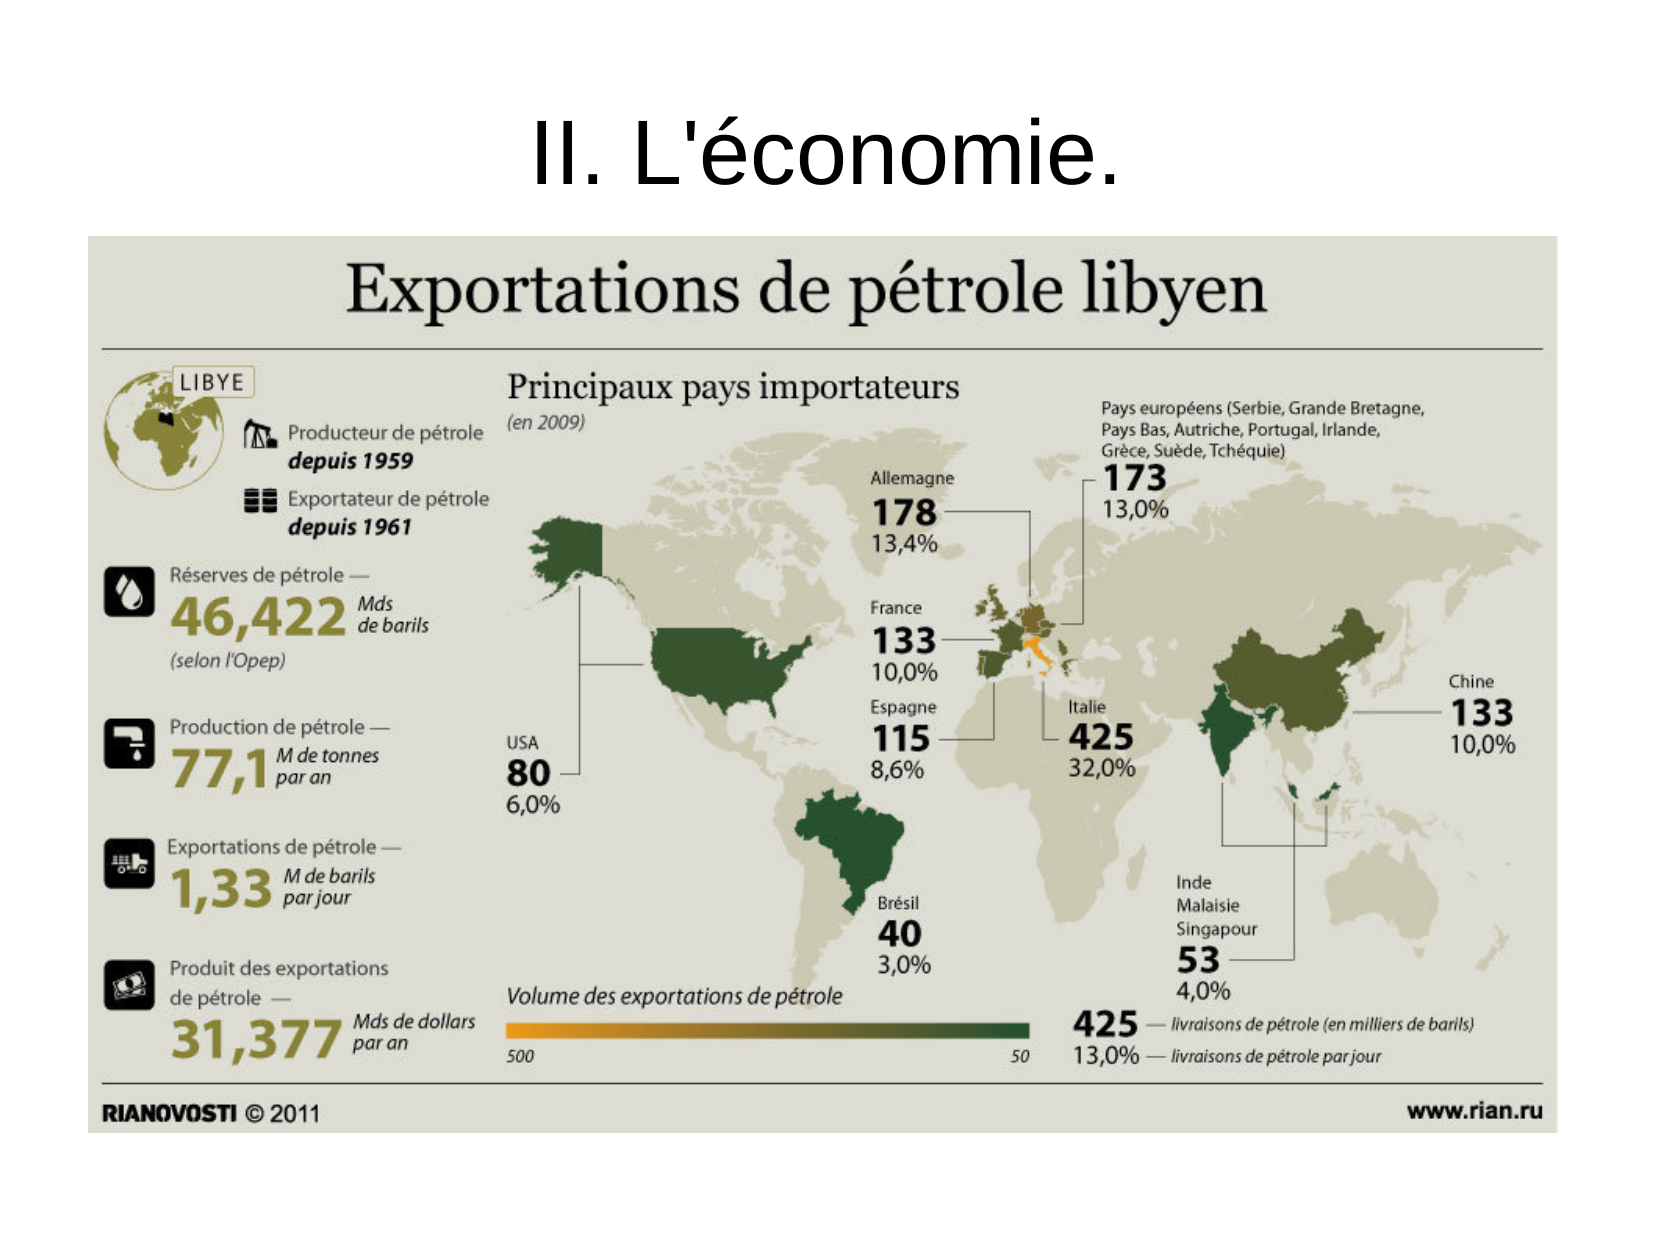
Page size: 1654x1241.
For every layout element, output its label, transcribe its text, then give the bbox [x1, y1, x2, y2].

title II. L'économie. [82, 49, 1571, 257]
picture [88, 236, 1558, 1134]
